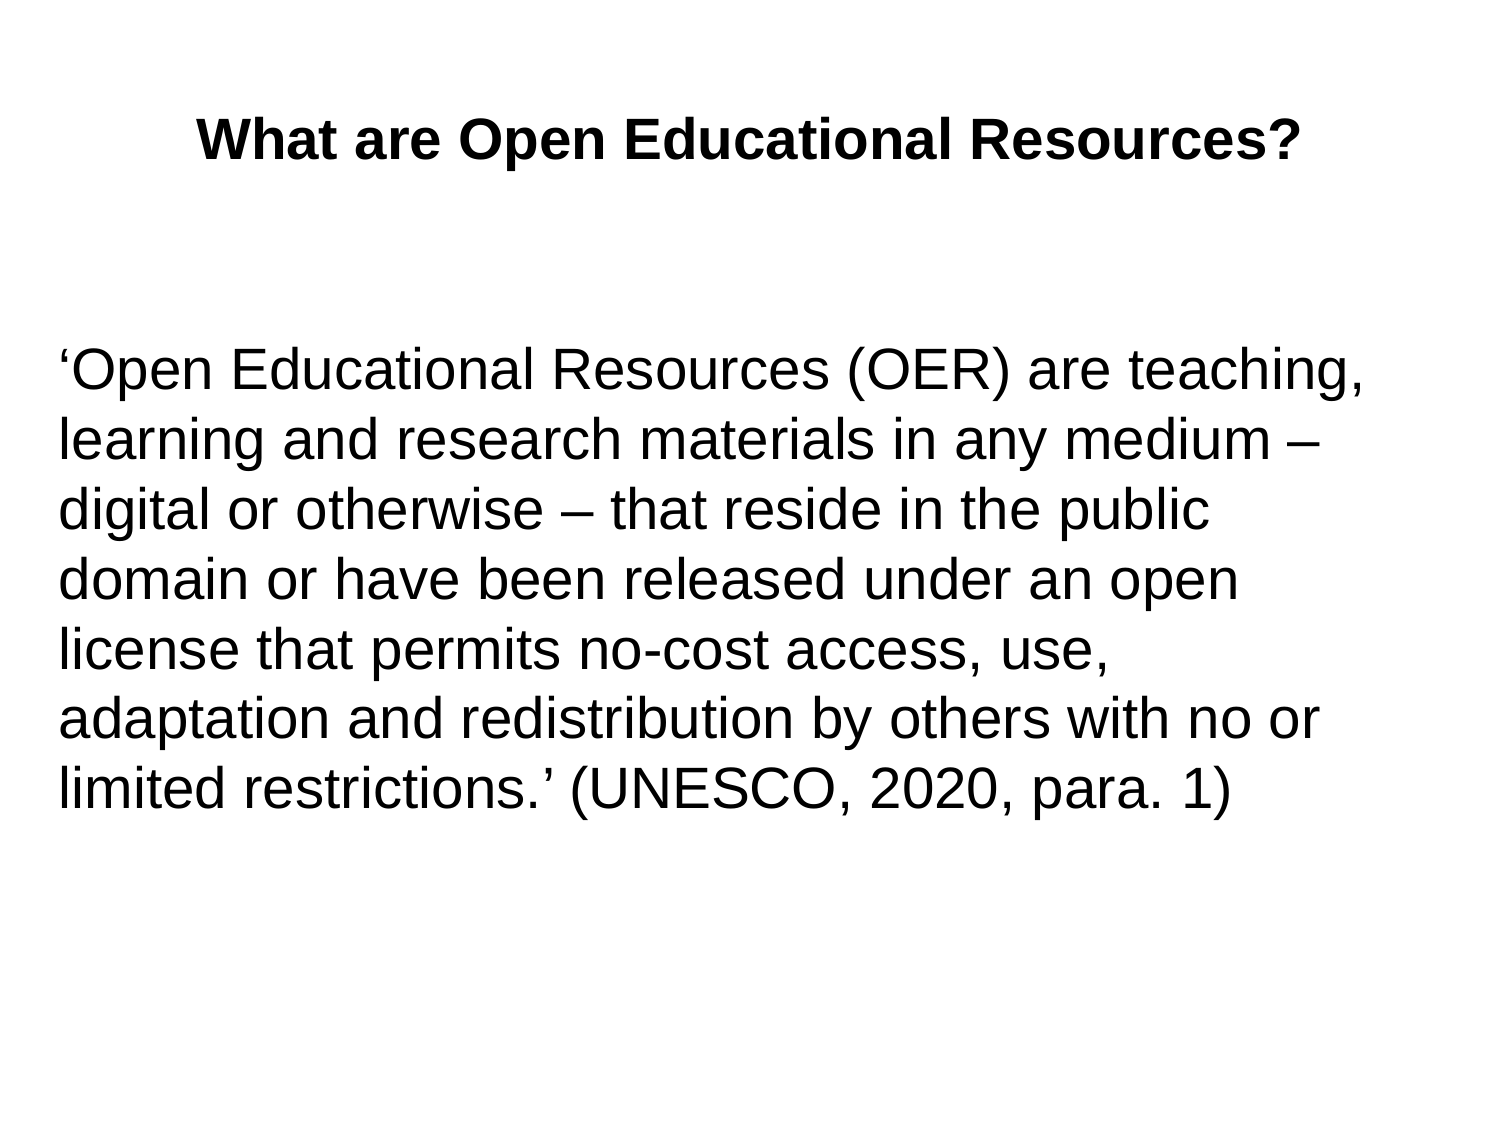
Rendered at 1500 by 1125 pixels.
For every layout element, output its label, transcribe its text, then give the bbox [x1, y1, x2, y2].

title What are Open Educational Resources? [75, 42, 1425, 231]
list ‘Open Educational Resources (OER) are teaching, learning and research materials in any medium – digital or otherwise – that reside in the public domain or have been released under an open license that permits no-cost access, use, adaptation and redistribution by others with no or limited restrictions.’ (UNESCO, 2020, para. 1) [43, 178, 1394, 922]
